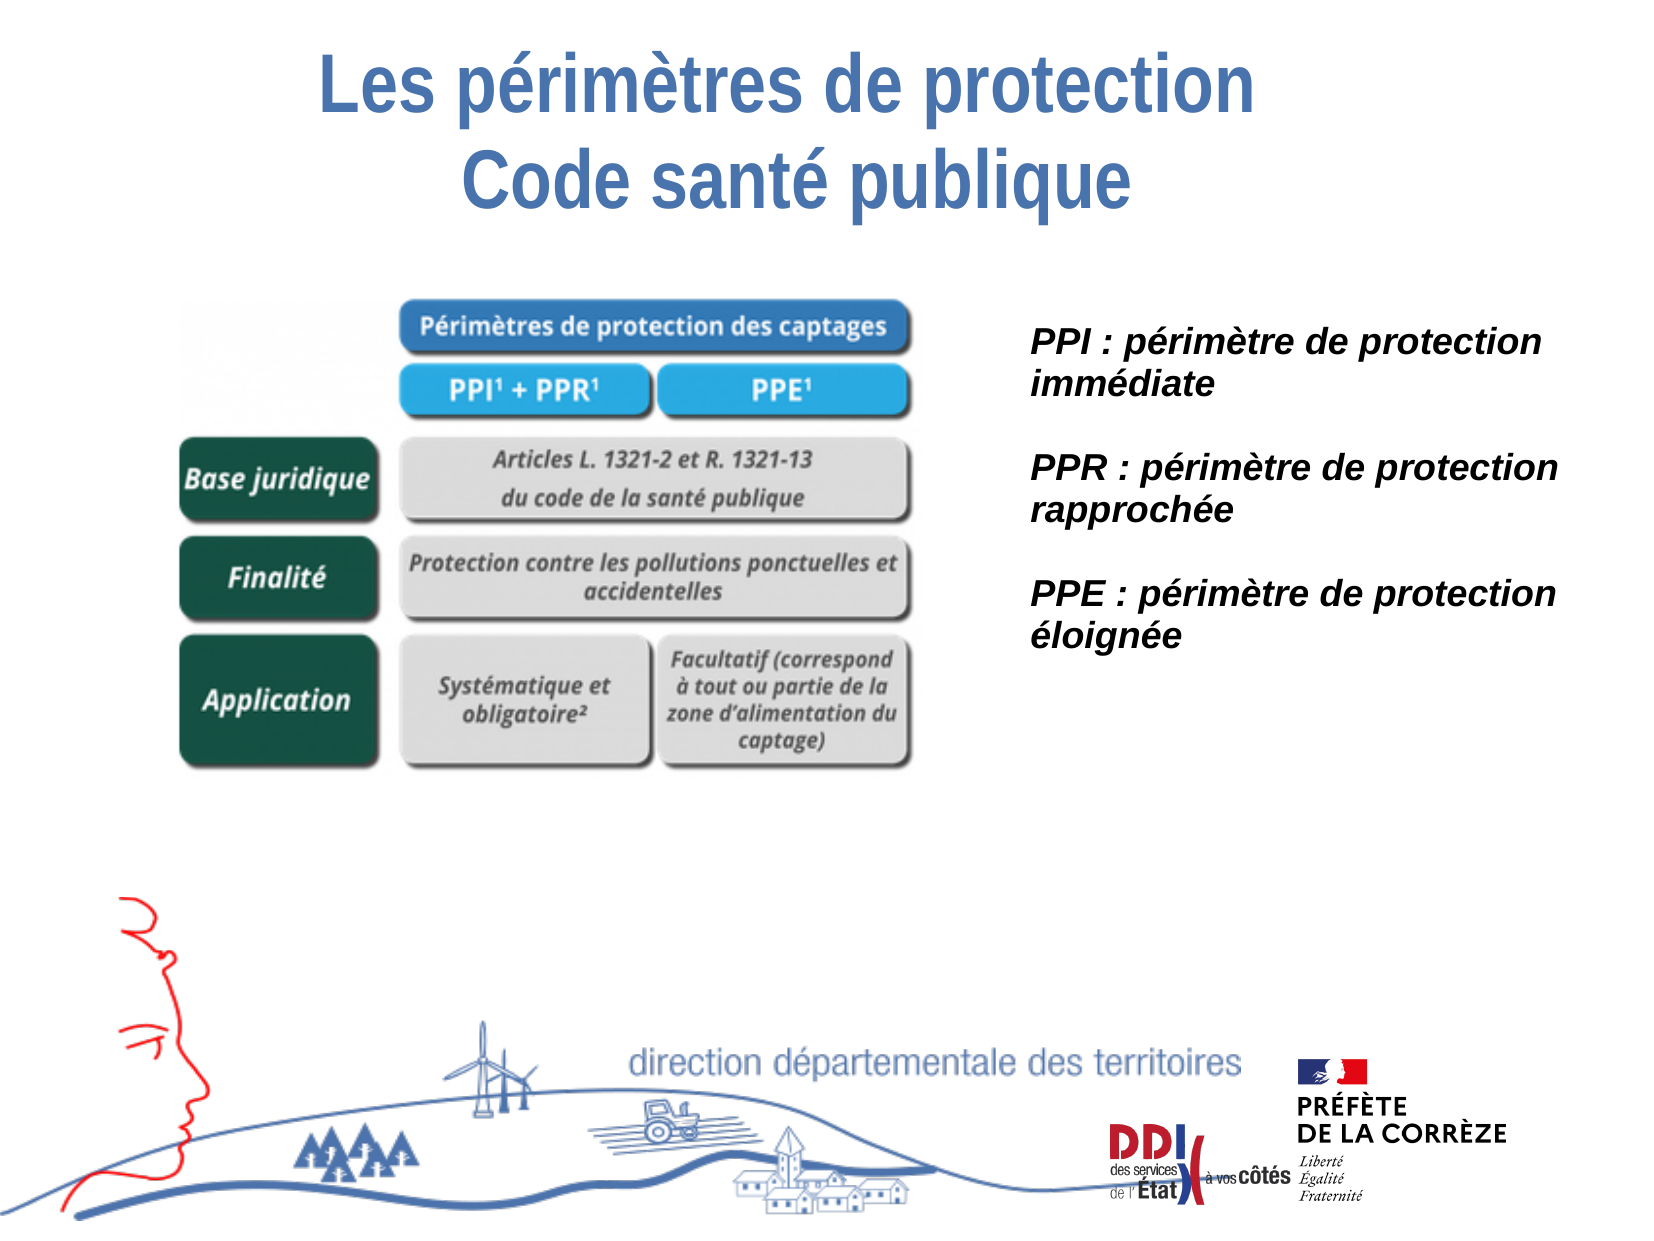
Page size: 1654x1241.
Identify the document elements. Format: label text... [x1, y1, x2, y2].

picture [0, 897, 1291, 1221]
picture [106, 283, 922, 780]
text_box Les périmètres de protection Code santé publique [94, 34, 1501, 227]
picture [1298, 1059, 1506, 1201]
text_box PPI : périmètre de protection immédiate PPR : périmètre de protection rapprochée PPE : périmètre de protection éloignée [1015, 313, 1619, 697]
